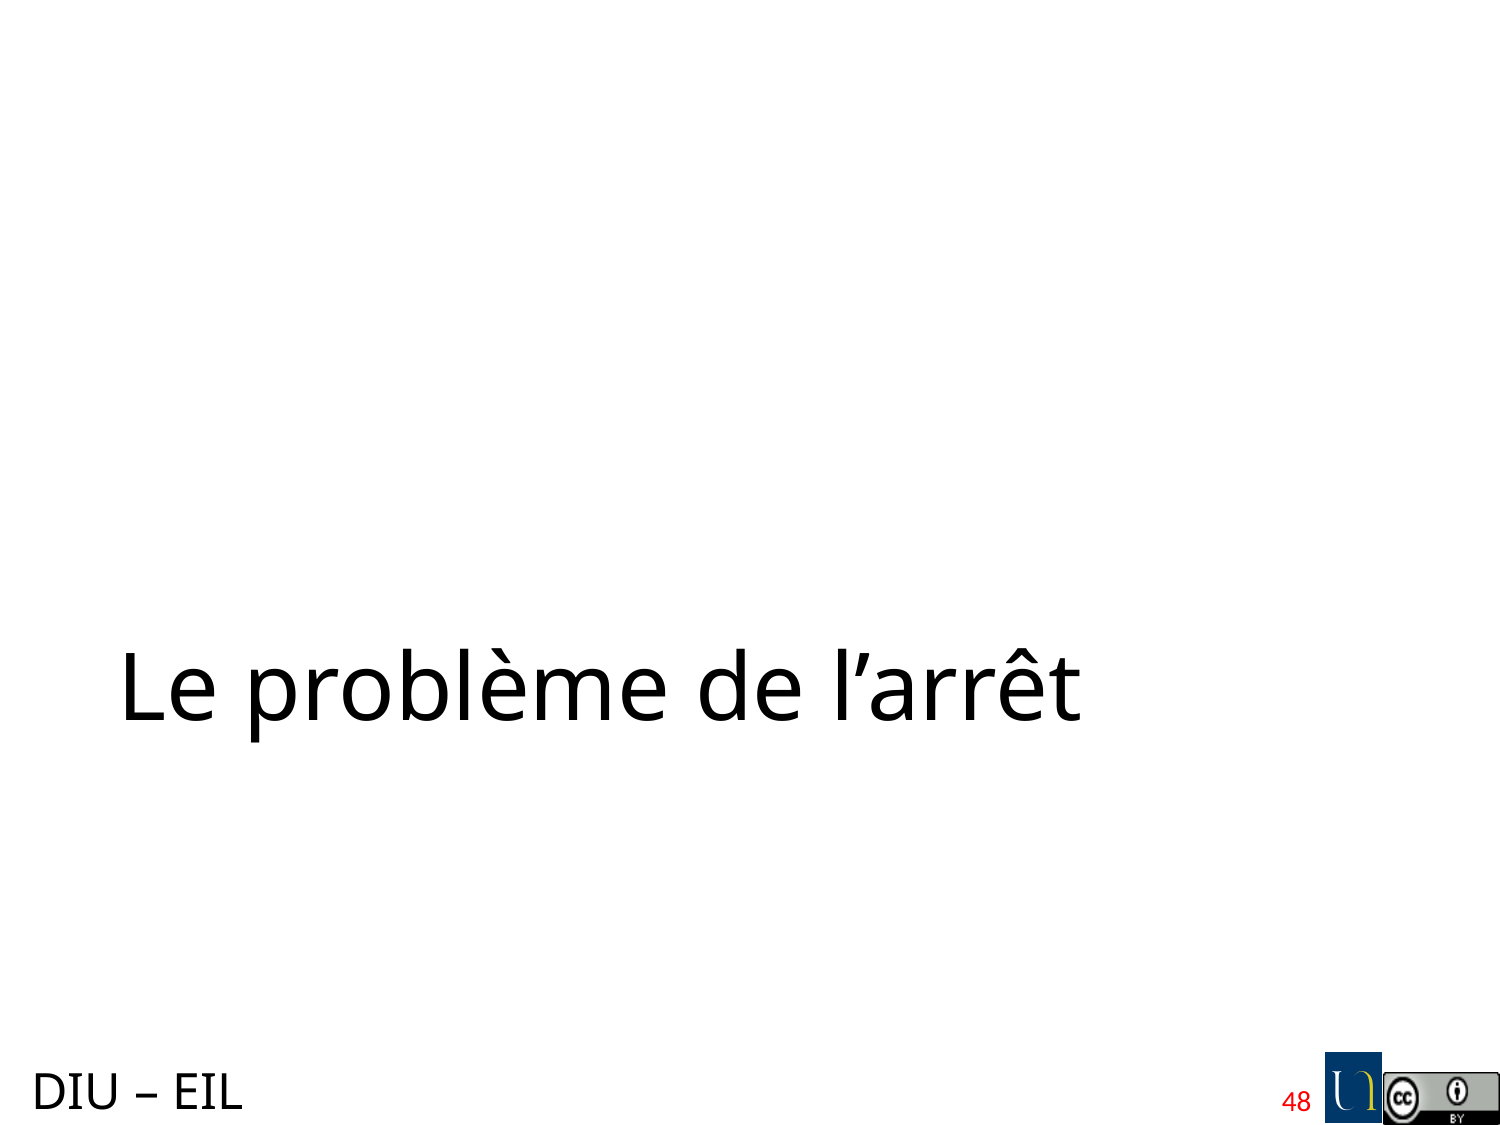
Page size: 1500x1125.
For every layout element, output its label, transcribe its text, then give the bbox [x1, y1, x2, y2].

slide_number <numéro> [1240, 1070, 1327, 1125]
picture [1383, 1072, 1500, 1125]
picture [1325, 1052, 1382, 1123]
title Le problème de l’arrêt [102, 280, 1397, 749]
